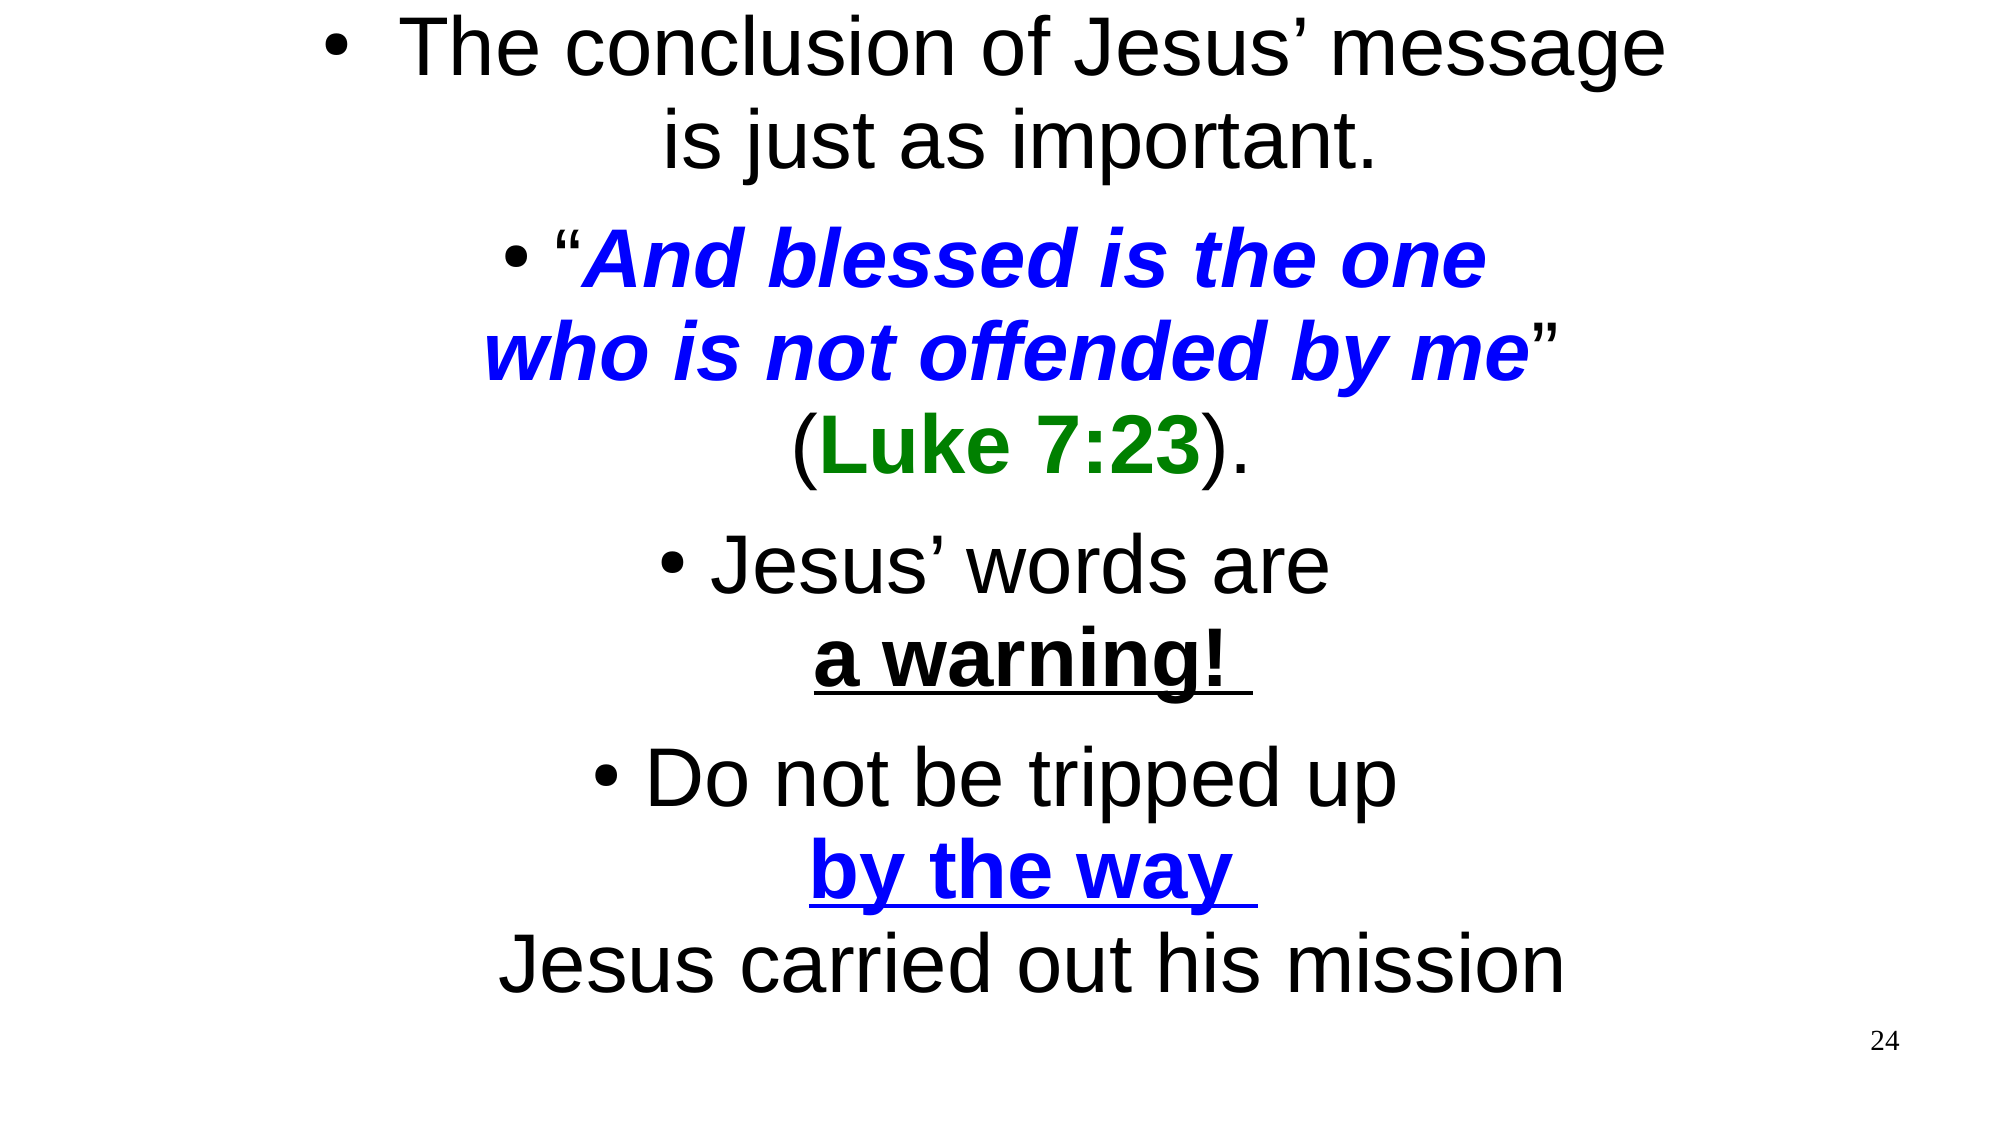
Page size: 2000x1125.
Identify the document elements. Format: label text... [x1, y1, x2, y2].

list The conclusion of Jesus’ message is just as important. “And blessed is the one who is not offended by me” (Luke 7:23). Jesus’ words are a warning! Do not be tripped up by the way Jesus carried out his mission [0, 0, 1996, 1123]
